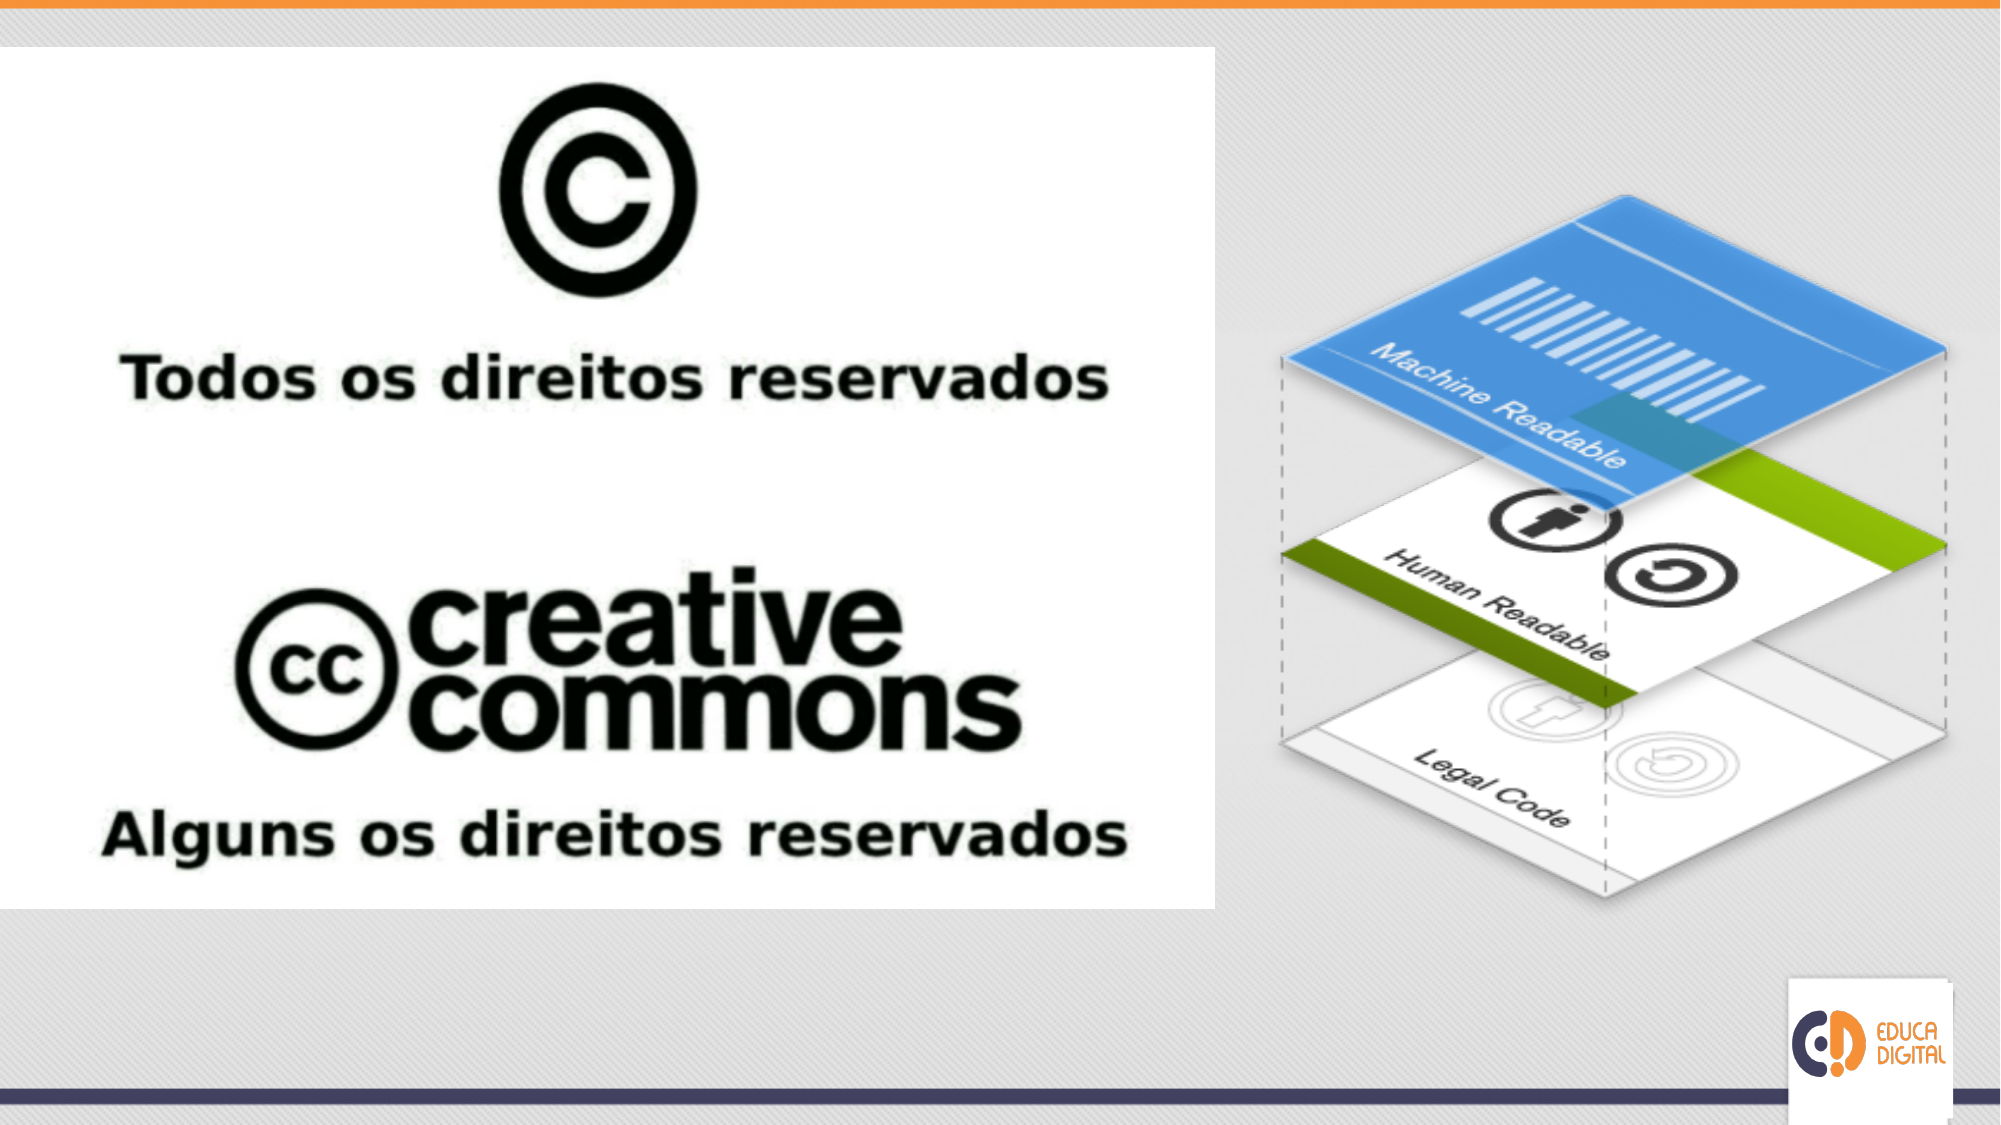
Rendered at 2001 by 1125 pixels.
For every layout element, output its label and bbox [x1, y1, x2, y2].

picture [0, 0, 2001, 1125]
text_box [1792, 1115, 1954, 1119]
